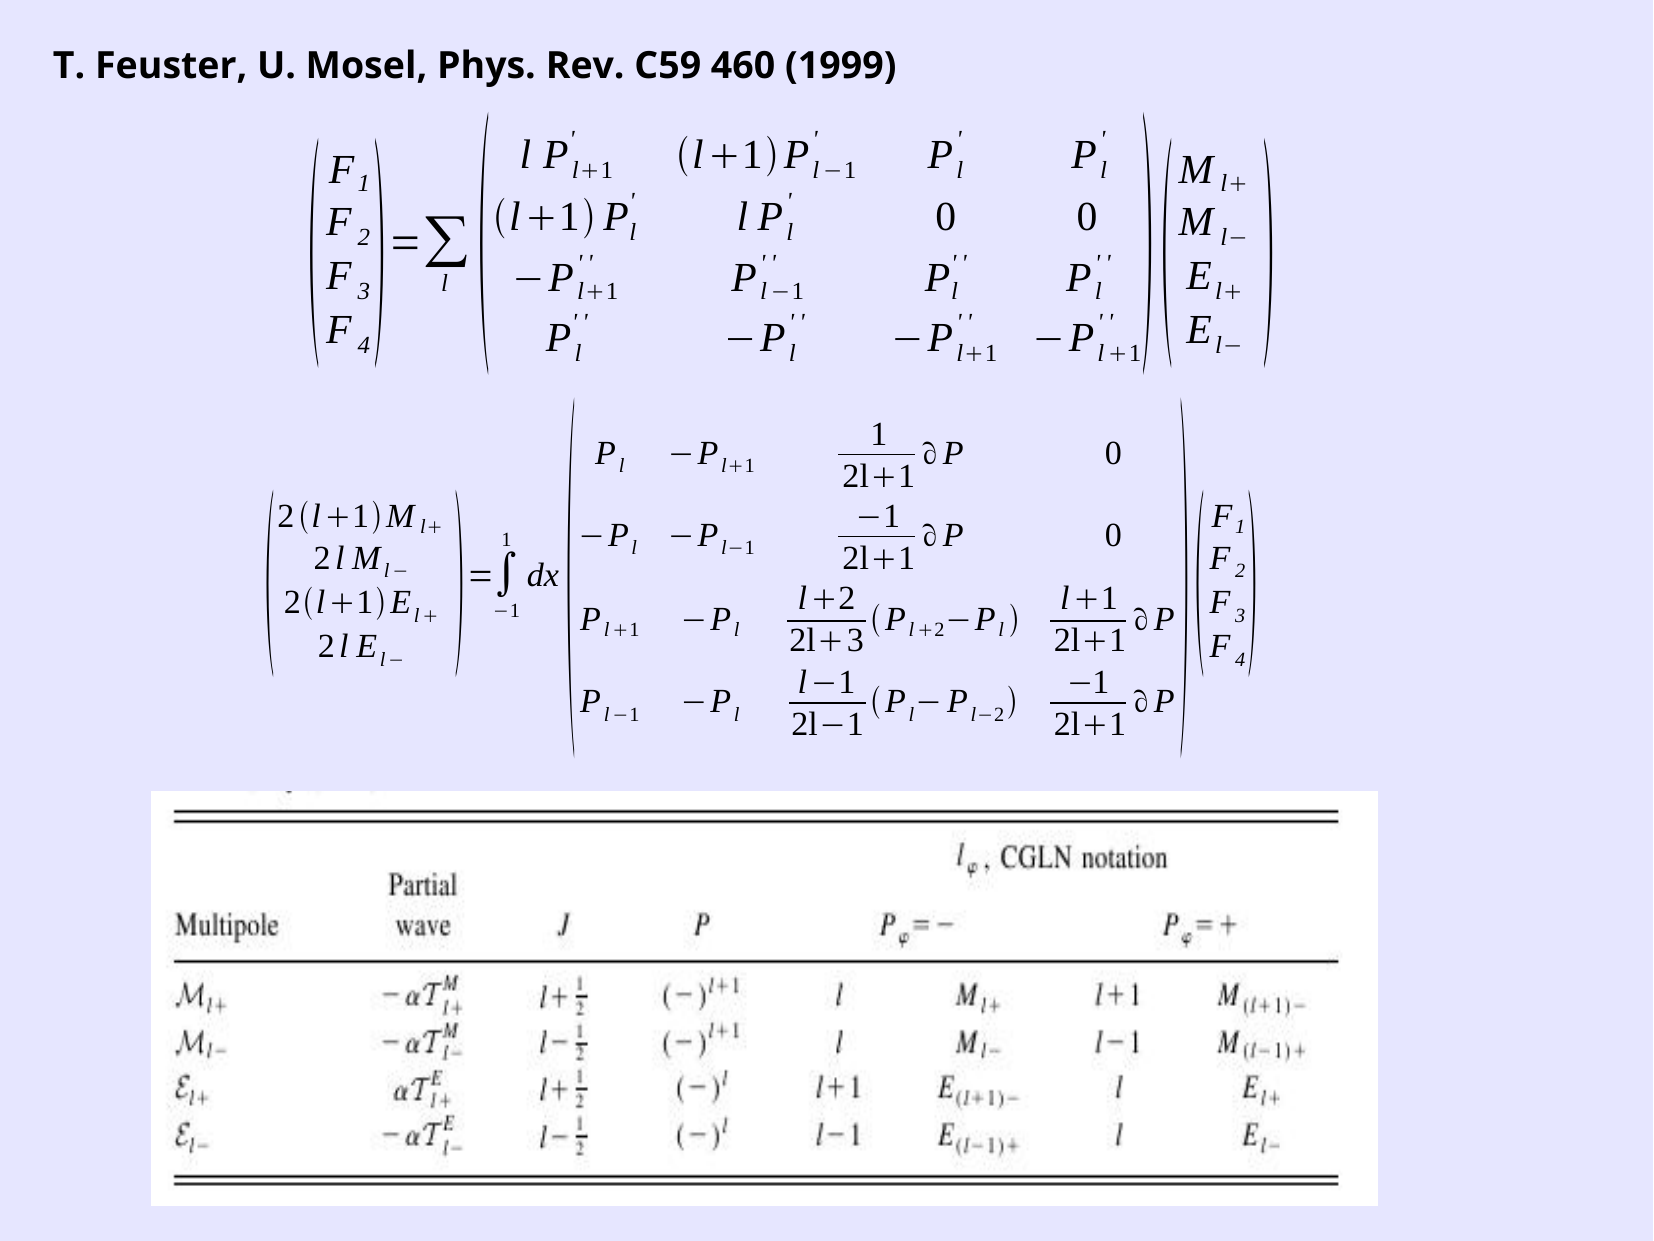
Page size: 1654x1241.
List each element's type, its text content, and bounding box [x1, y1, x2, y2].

text_box T. Feuster, U. Mosel, Phys. Rev. C59 460 (1999) [38, 31, 1539, 107]
picture [151, 791, 1378, 1206]
chart [256, 394, 1268, 760]
chart [297, 111, 1286, 379]
